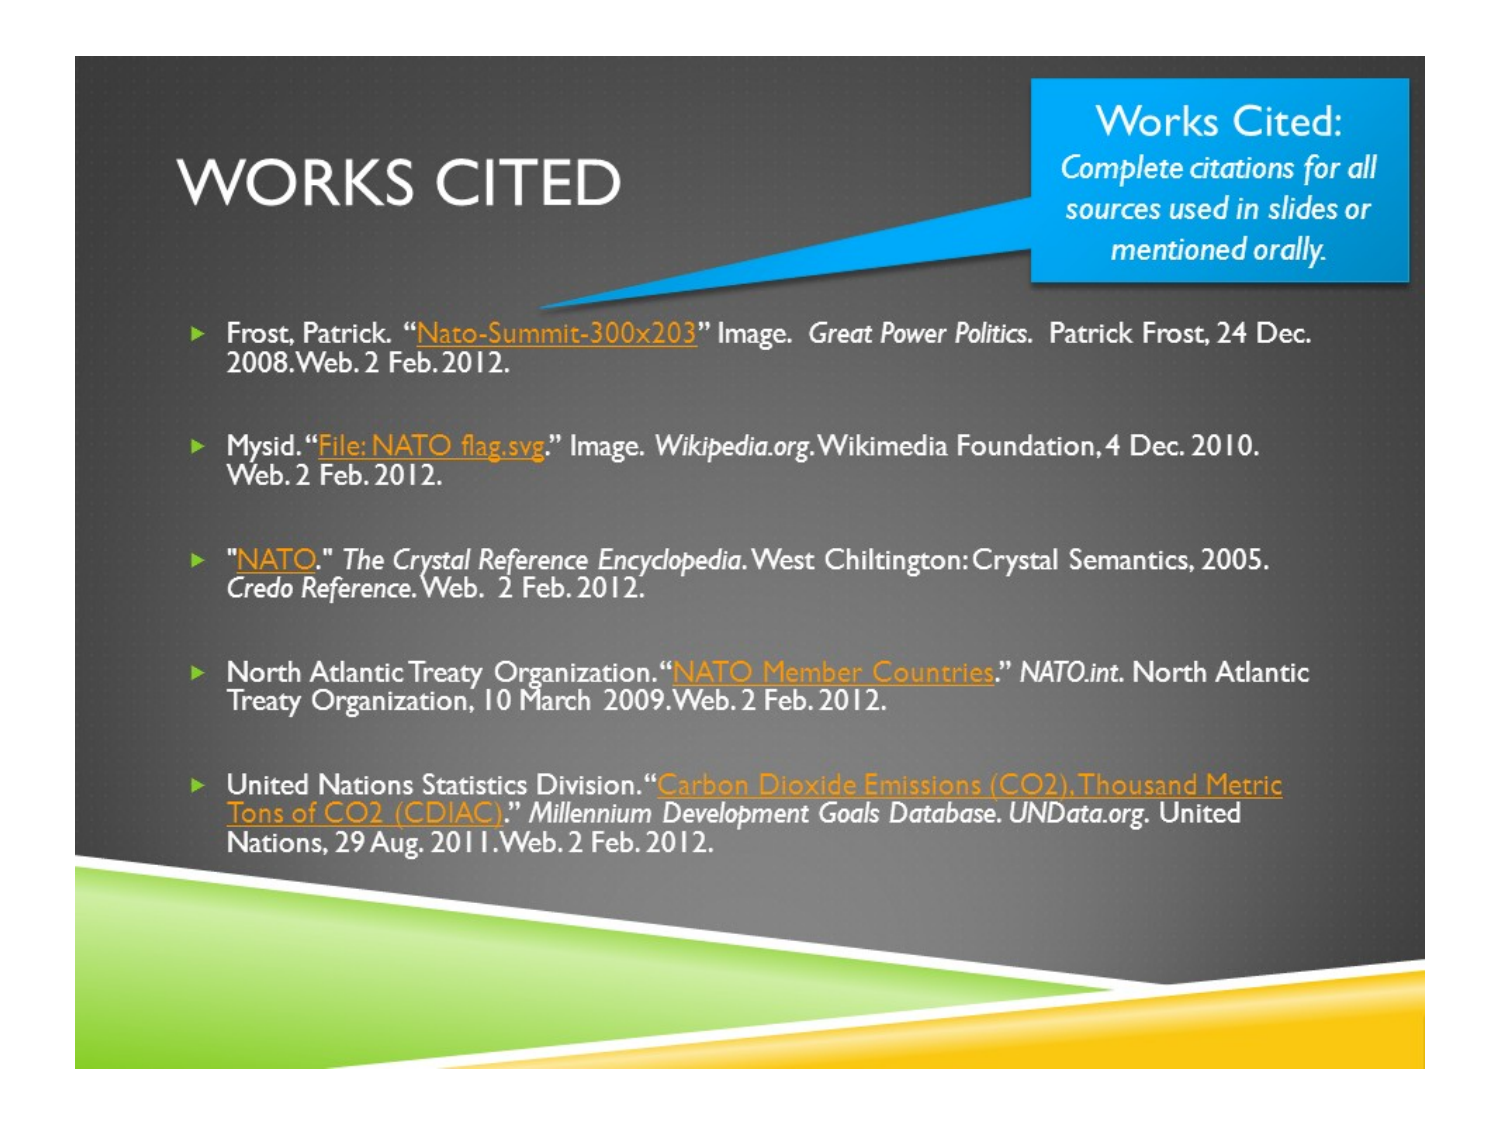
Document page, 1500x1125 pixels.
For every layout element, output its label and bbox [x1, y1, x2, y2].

picture [75, 56, 1425, 1069]
